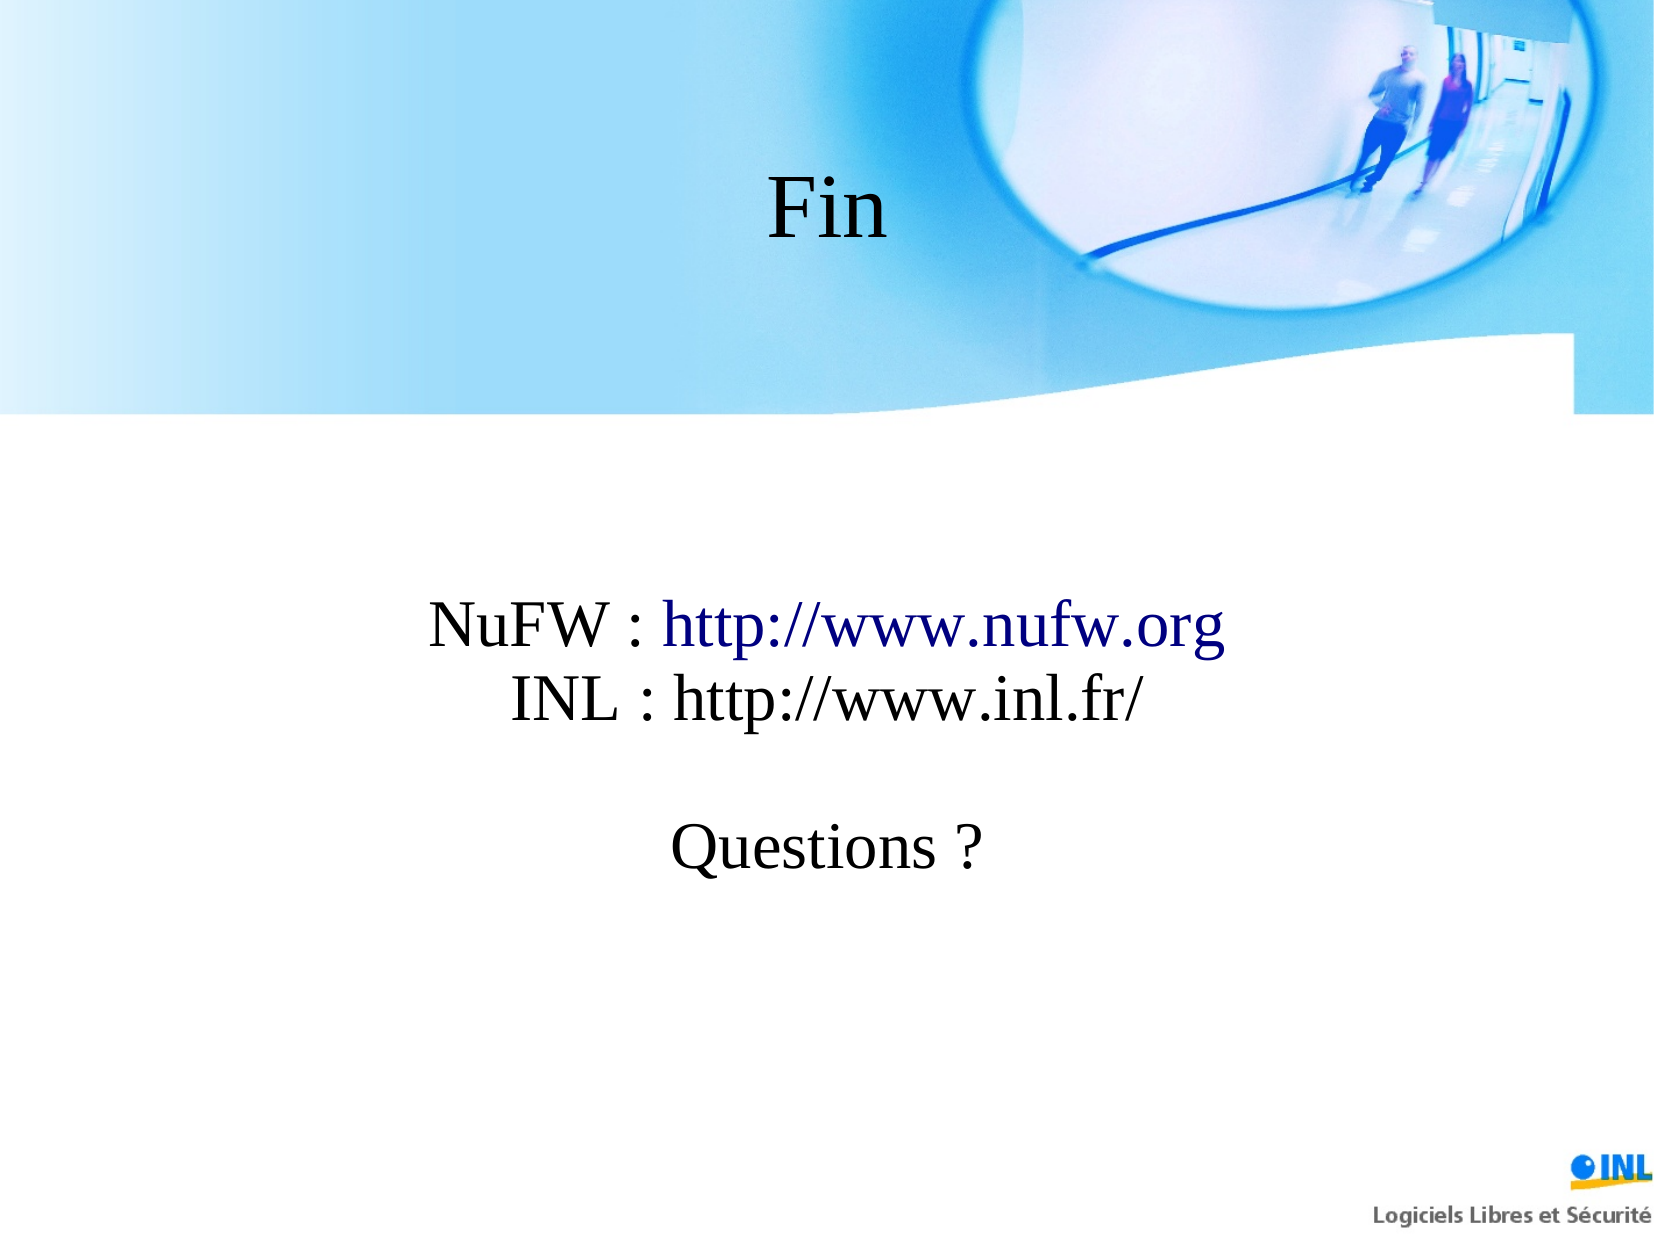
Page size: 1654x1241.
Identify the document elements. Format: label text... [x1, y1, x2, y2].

title Fin [121, 102, 1534, 311]
picture [0, 0, 1654, 1241]
subtitle NuFW : http://www.nufw.org INL : http://www.inl.fr/ Questions ? [121, 344, 1534, 1127]
